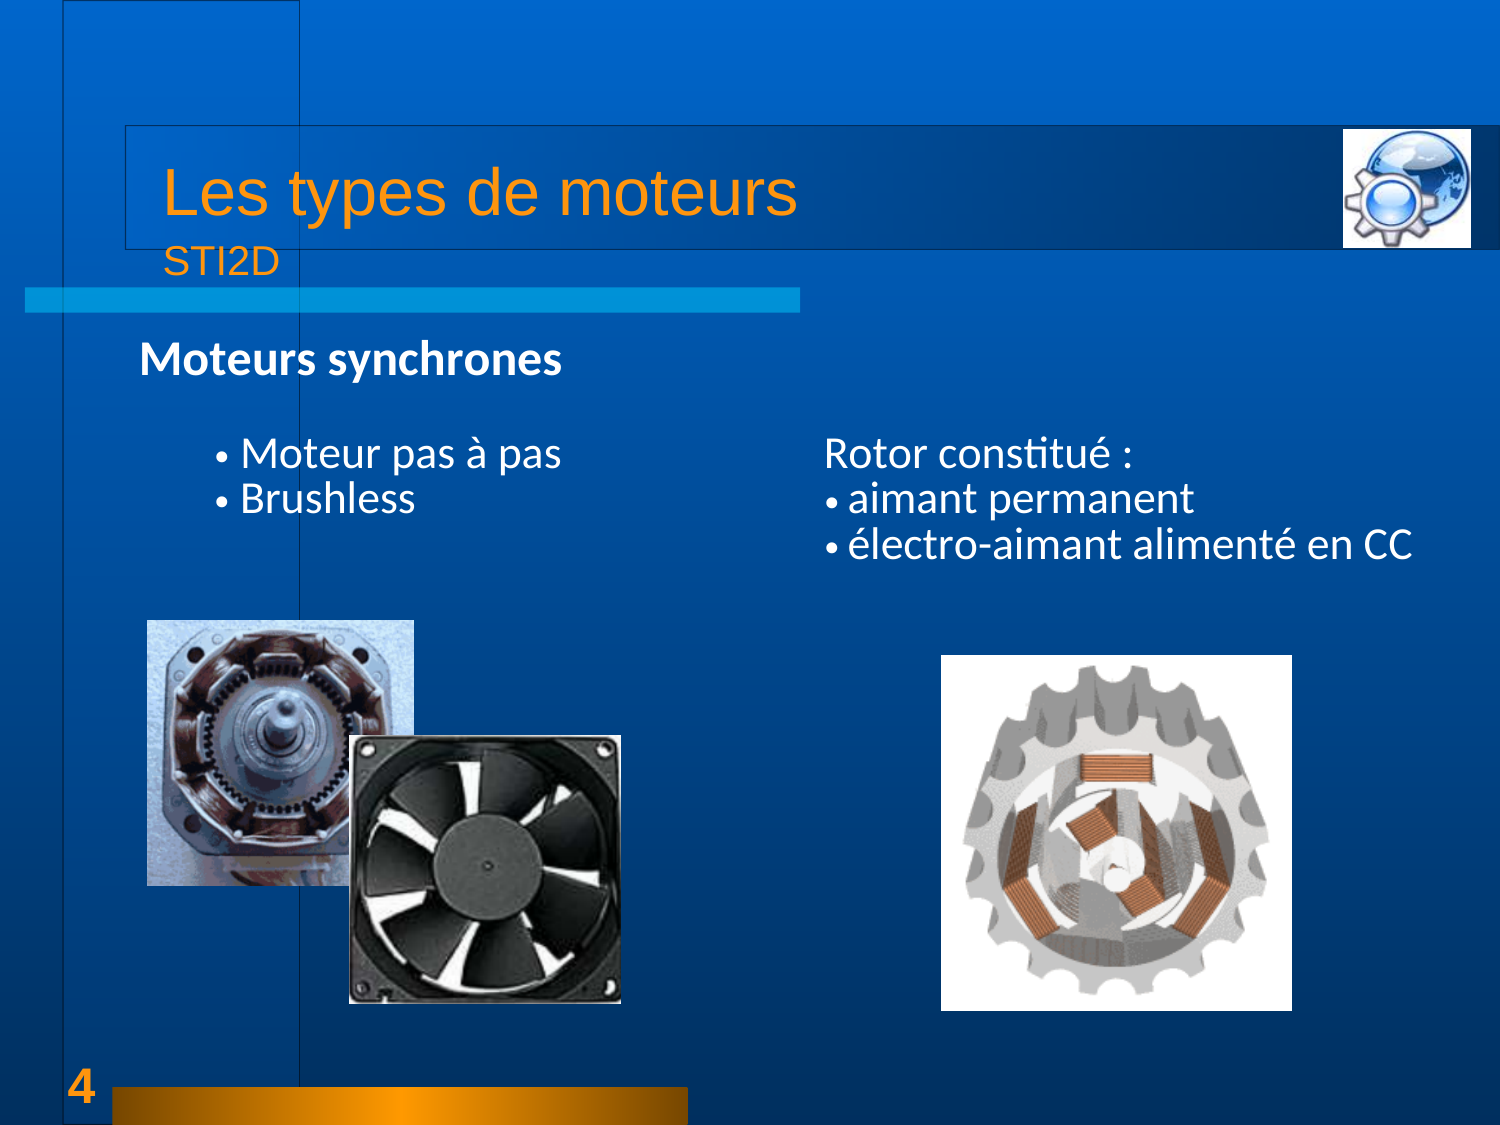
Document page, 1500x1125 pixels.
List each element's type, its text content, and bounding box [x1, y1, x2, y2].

picture [1343, 129, 1471, 248]
picture [941, 655, 1292, 1011]
text_box Rotor constitué : aimant permanent électro-aimant alimenté en CC [809, 330, 1465, 975]
text_box Moteurs synchrones Moteur pas à pas Brushless [124, 330, 809, 742]
picture [147, 620, 621, 1004]
